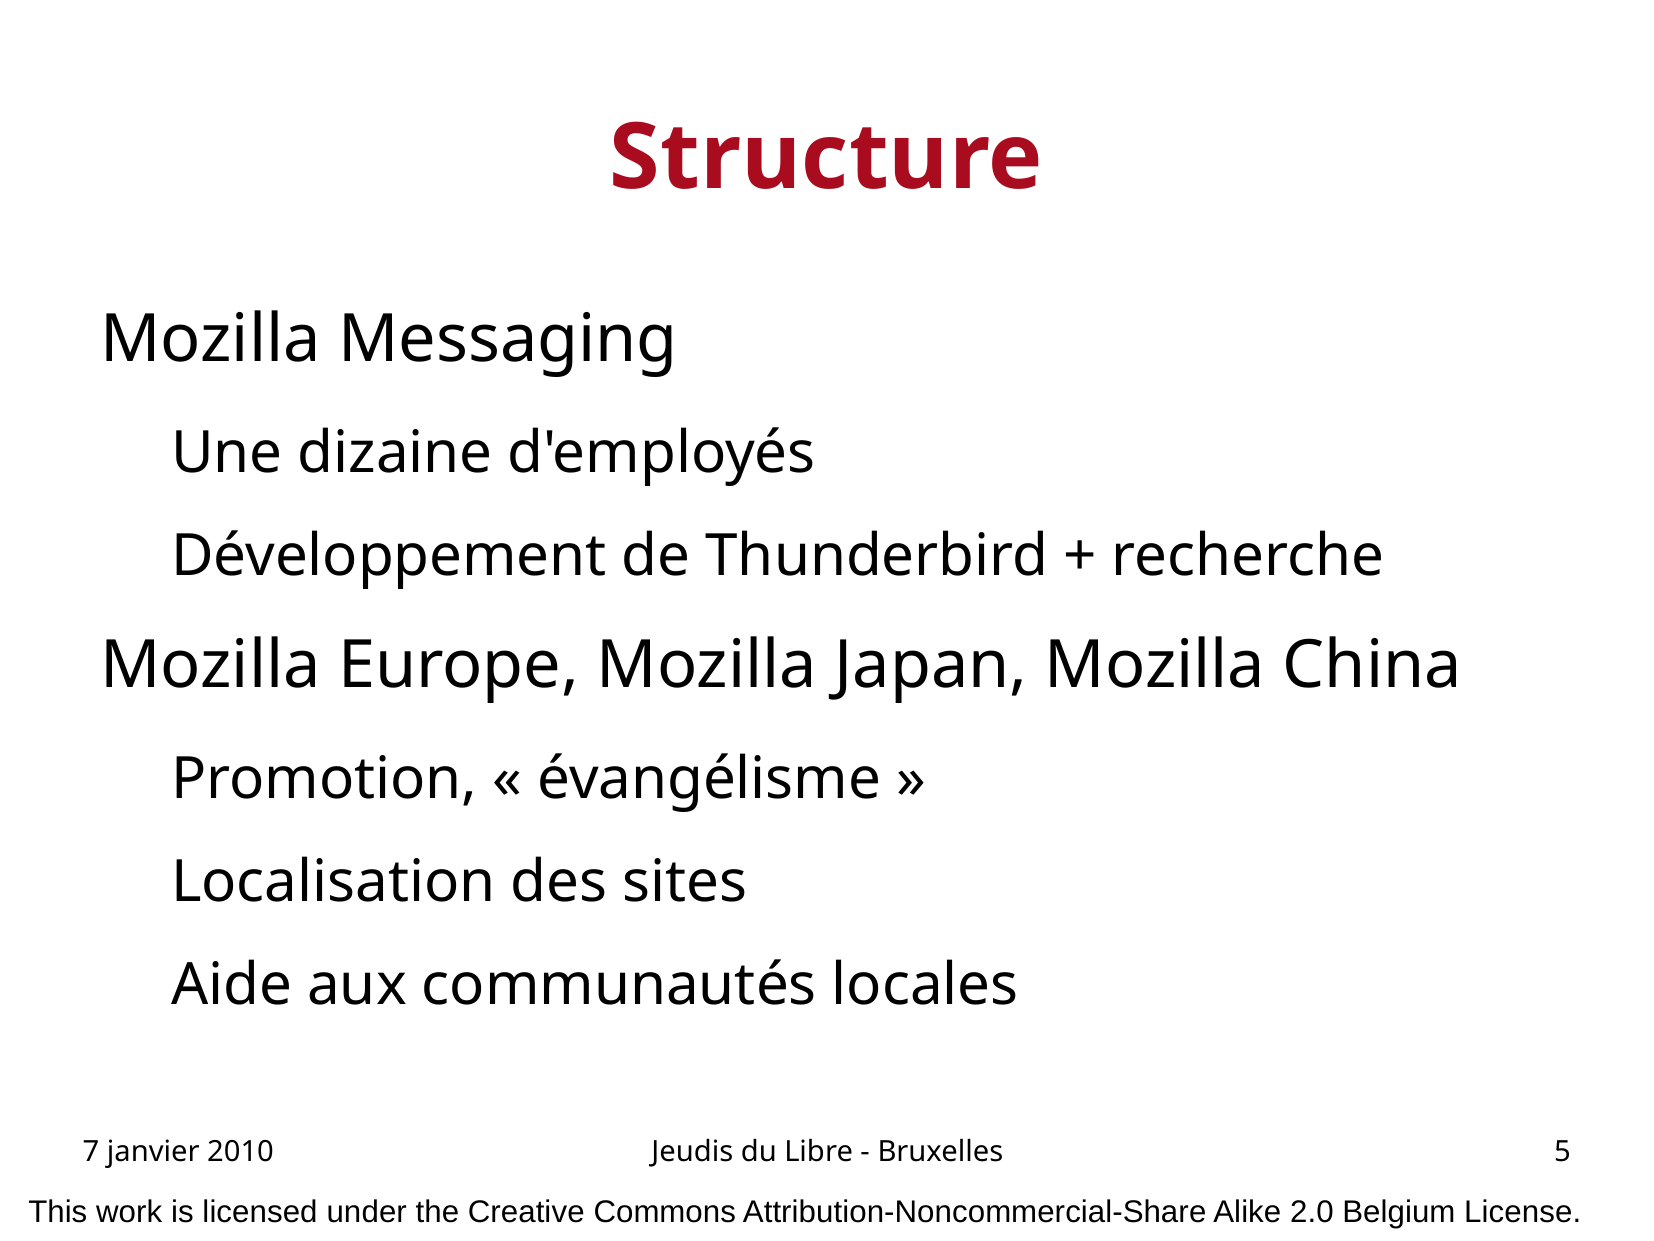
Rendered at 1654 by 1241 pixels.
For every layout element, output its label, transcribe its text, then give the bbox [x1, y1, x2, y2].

list Mozilla Messaging Une dizaine d'employés Développement de Thunderbird + recherche Mozilla Europe, Mozilla Japan, Mozilla China Promotion, « évangélisme » Localisation des sites Aide aux communautés locales [82, 290, 1571, 1094]
title Structure [82, 56, 1571, 250]
text_box This work is licensed under the Creative Commons Attribution-Noncommercial-Share Alike 2.0 Belgium License. [13, 1187, 1654, 1241]
